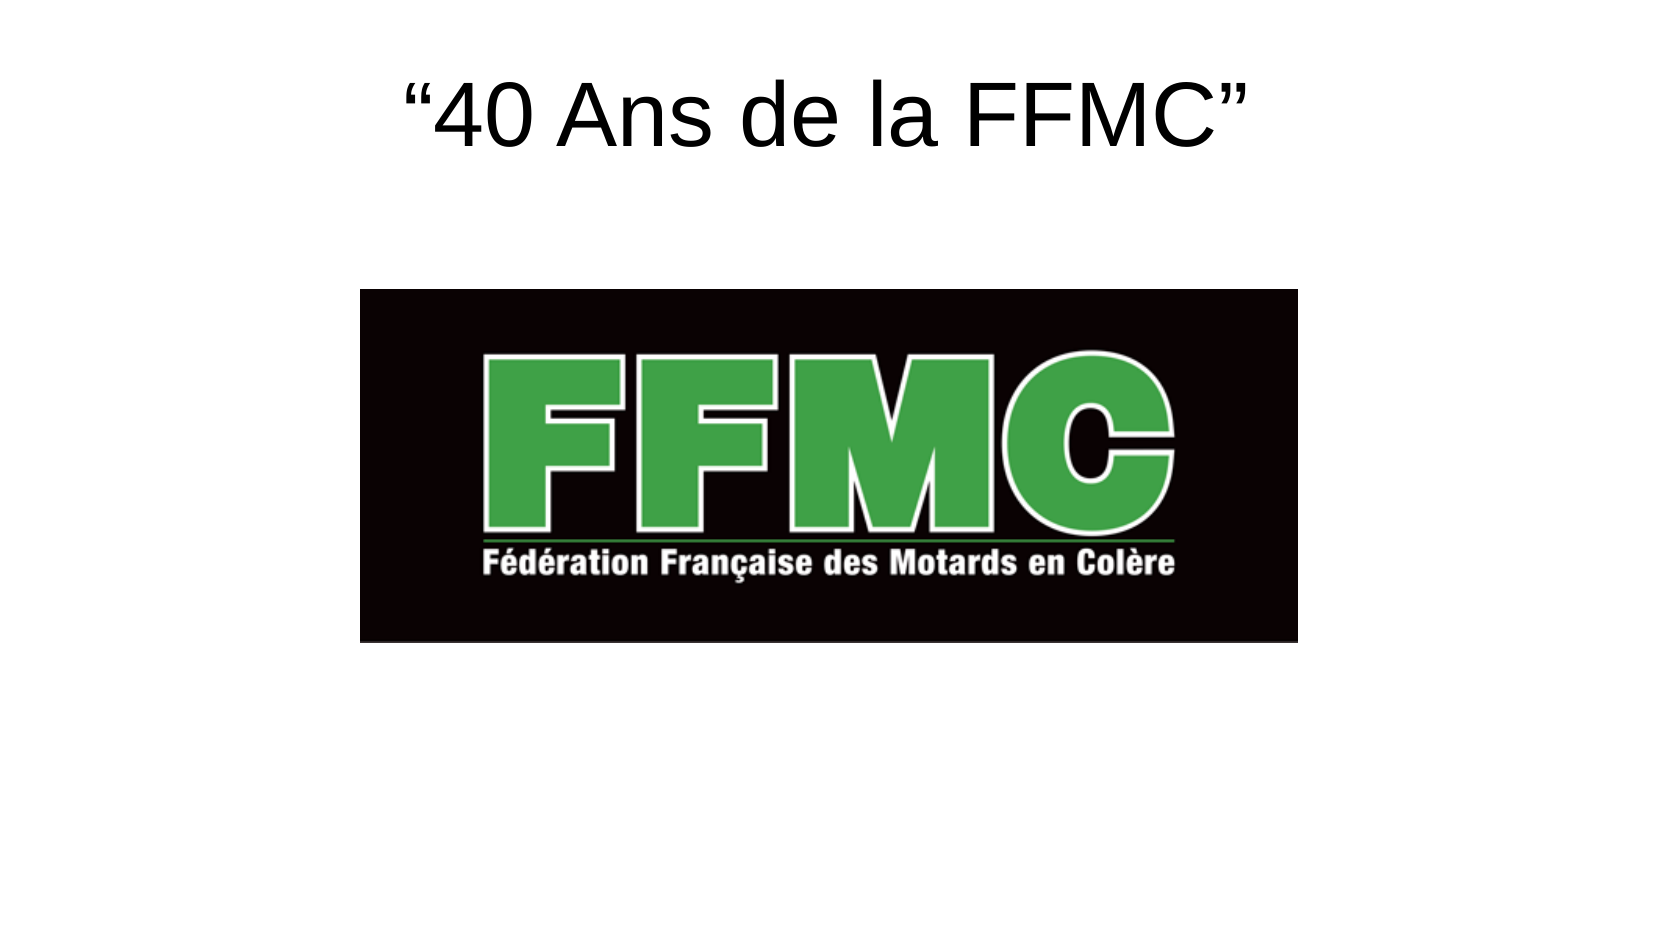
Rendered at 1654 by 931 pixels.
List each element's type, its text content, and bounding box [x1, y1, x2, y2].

title “40 Ans de la FFMC” [82, 37, 1571, 193]
picture [360, 289, 1298, 643]
